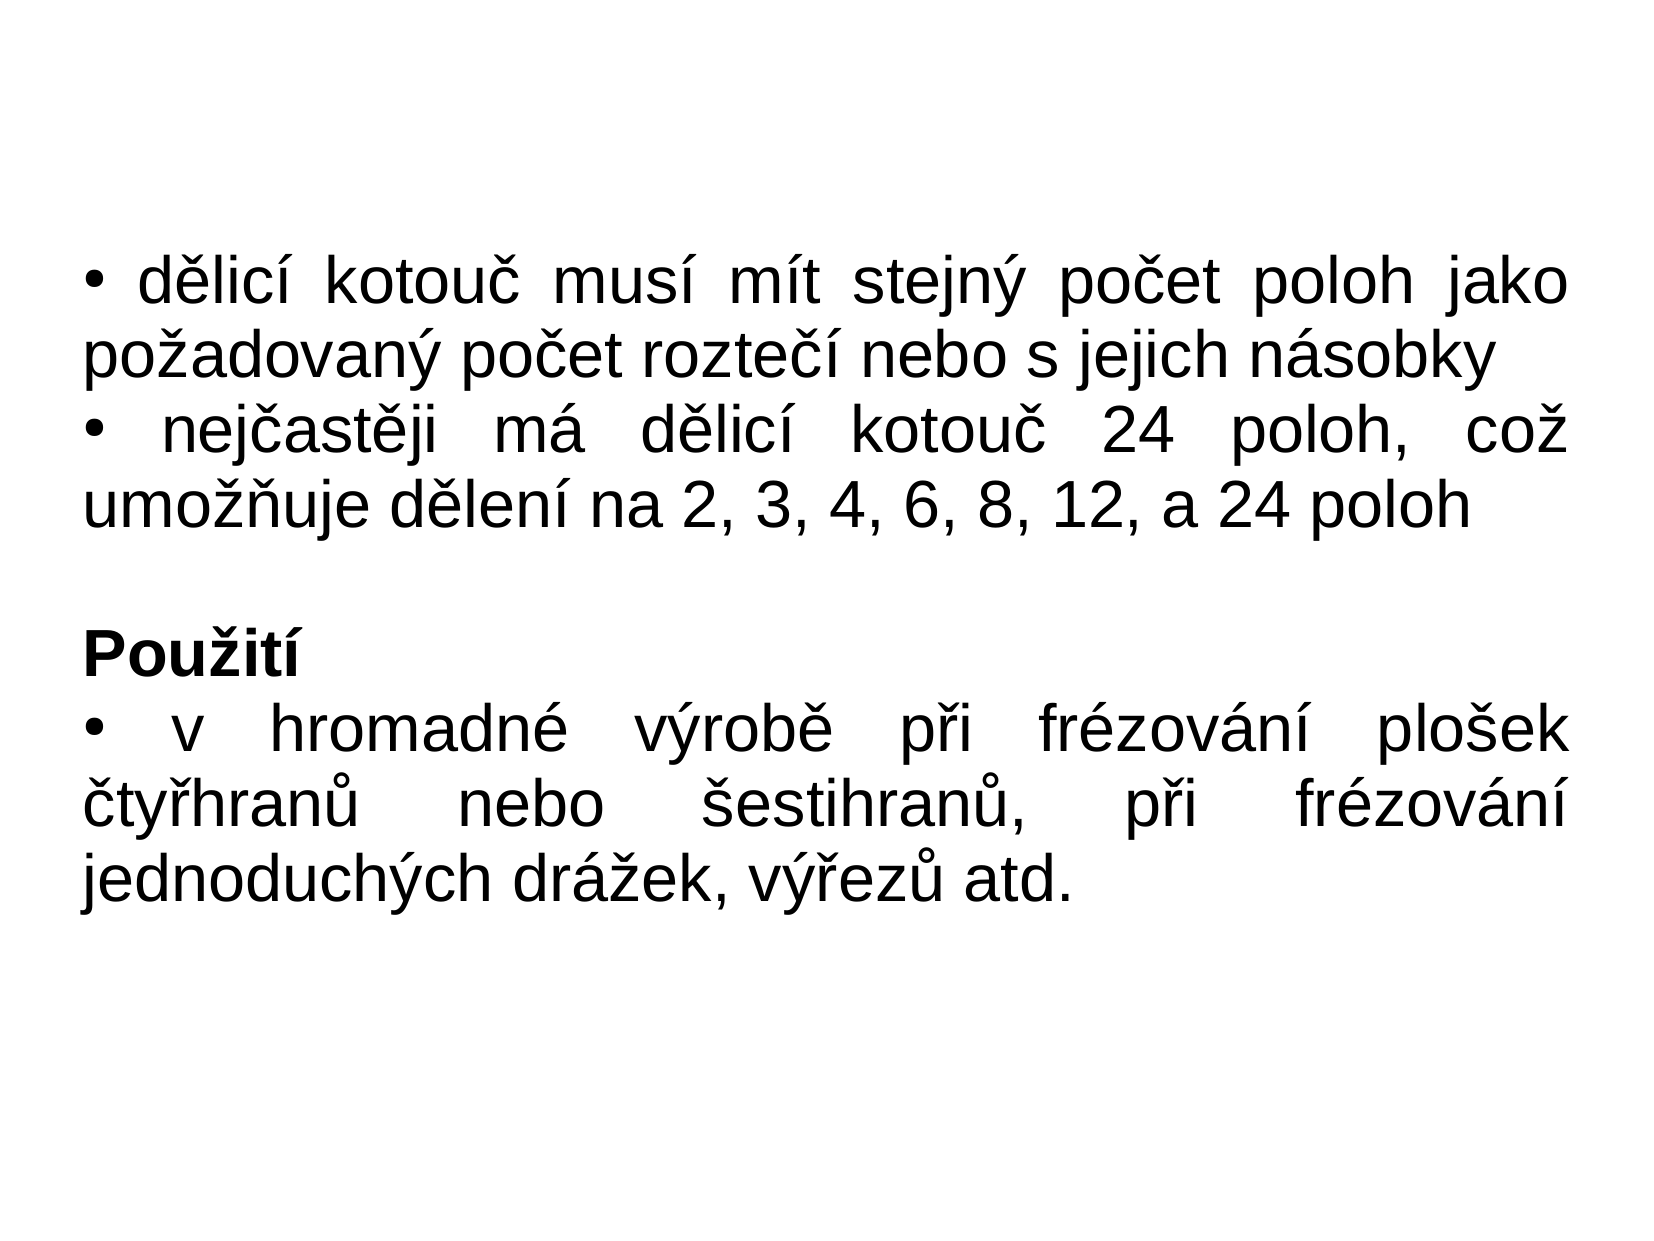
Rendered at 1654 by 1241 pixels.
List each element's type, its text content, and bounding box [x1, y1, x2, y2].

subtitle dělicí kotouč musí mít stejný počet poloh jako požadovaný počet roztečí nebo s jejich násobky nejčastěji má dělicí kotouč 24 poloh, což umožňuje dělení na 2, 3, 4, 6, 8, 12, a 24 poloh Použití v hromadné výrobě při frézování plošek čtyřhranů nebo šestihranů, při frézování jednoduchých drážek, výřezů atd. [82, 56, 1571, 1102]
